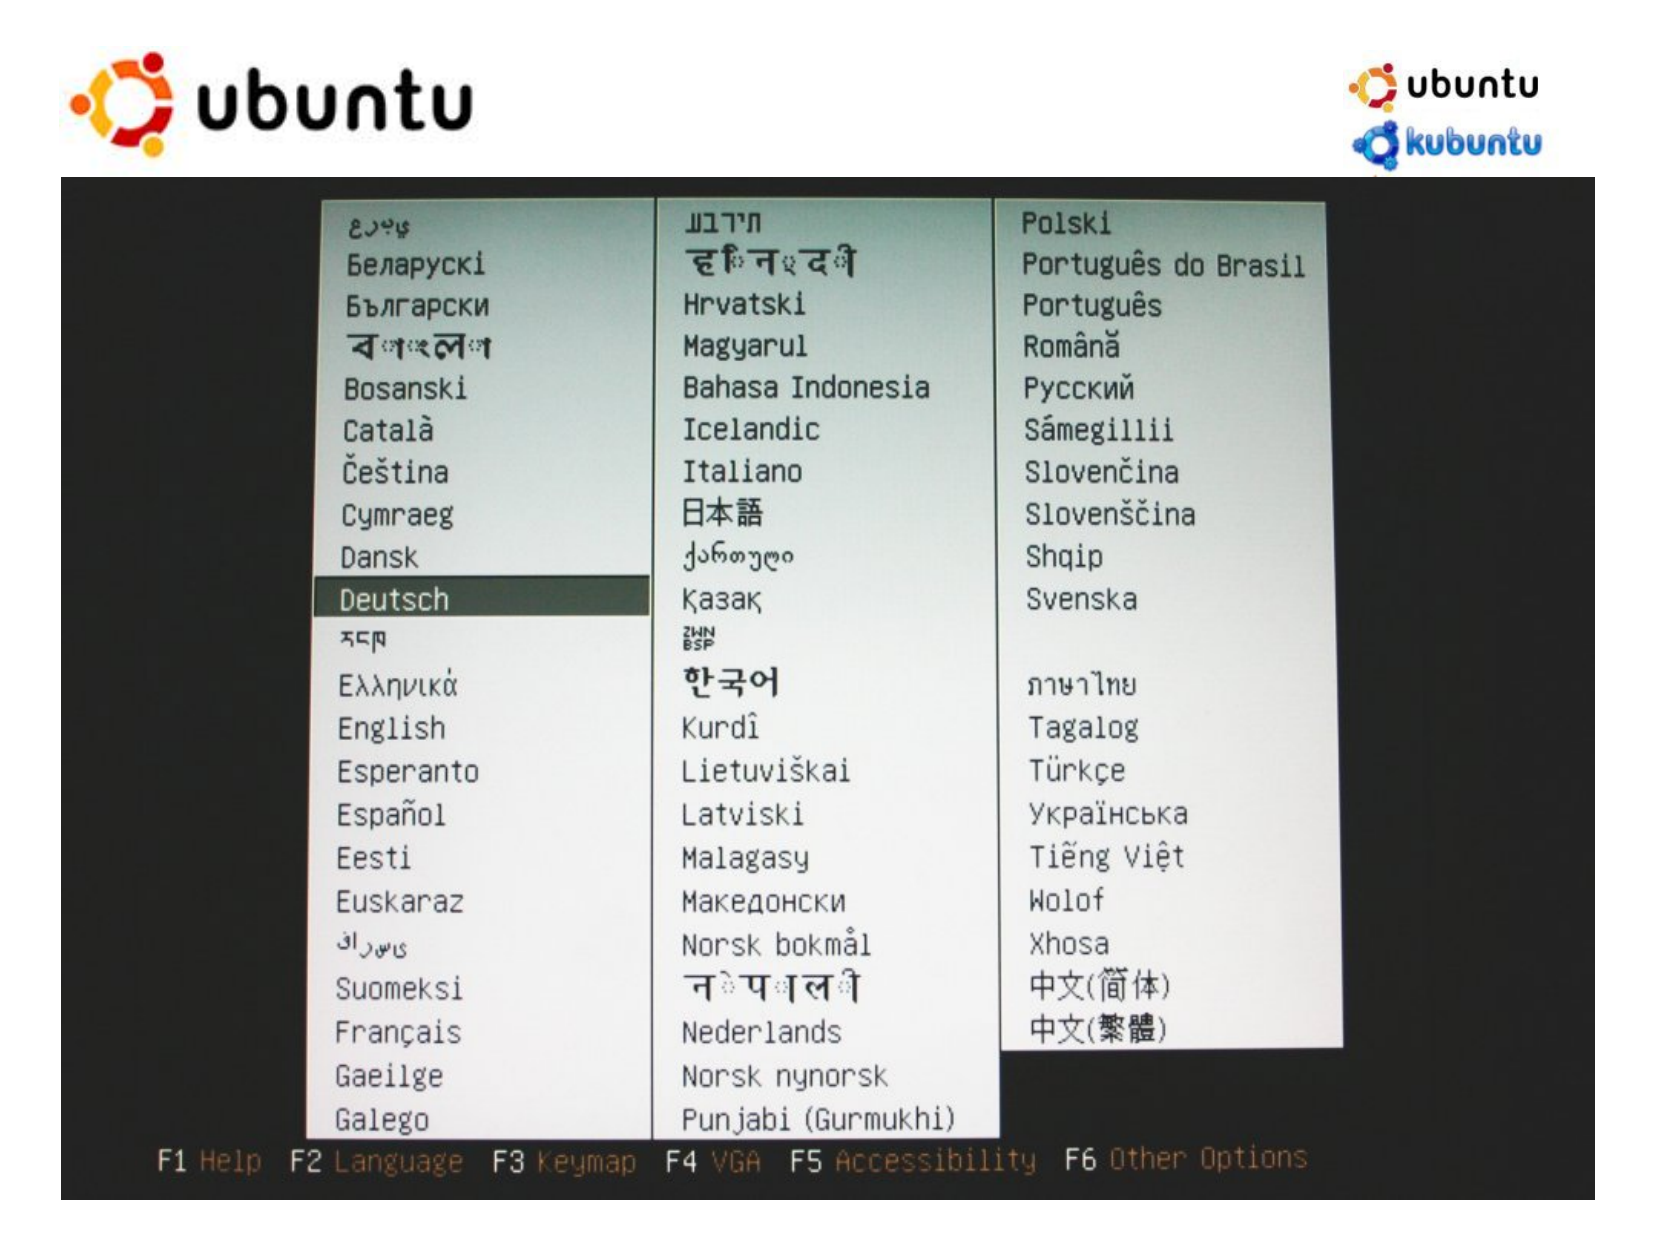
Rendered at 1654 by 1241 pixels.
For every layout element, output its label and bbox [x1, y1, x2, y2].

picture [59, 46, 1595, 1200]
